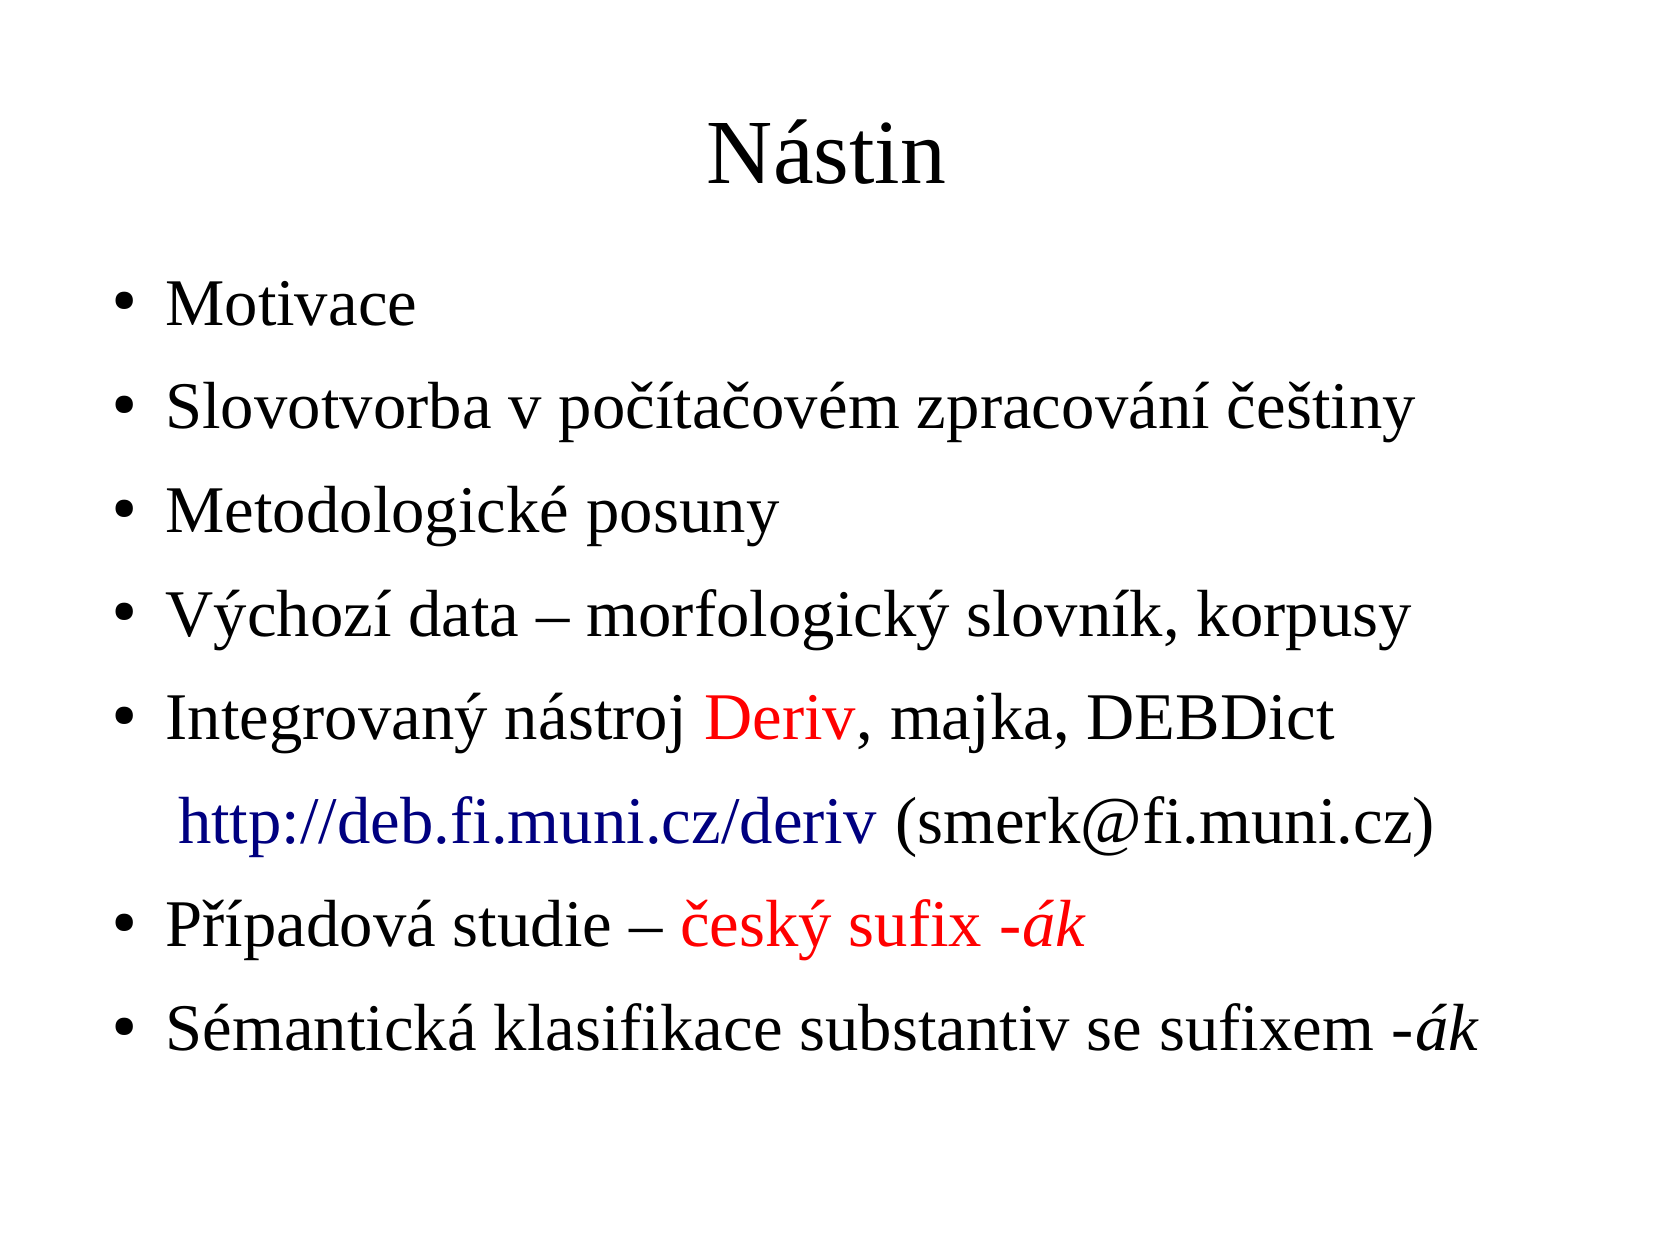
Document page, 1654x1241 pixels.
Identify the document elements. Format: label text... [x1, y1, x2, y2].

title Nástin [82, 49, 1571, 257]
list Motivace Slovotvorba v počítačovém zpracování češtiny Metodologické posuny Výchozí data – morfologický slovník, korpusy Integrovaný nástroj Deriv, majka, DEBDict http://deb.fi.muni.cz/deriv (smerk@fi.muni.cz) Případová studie – český sufix -ák Sémantická klasifikace substantiv se sufixem -ák [94, 265, 1577, 1094]
